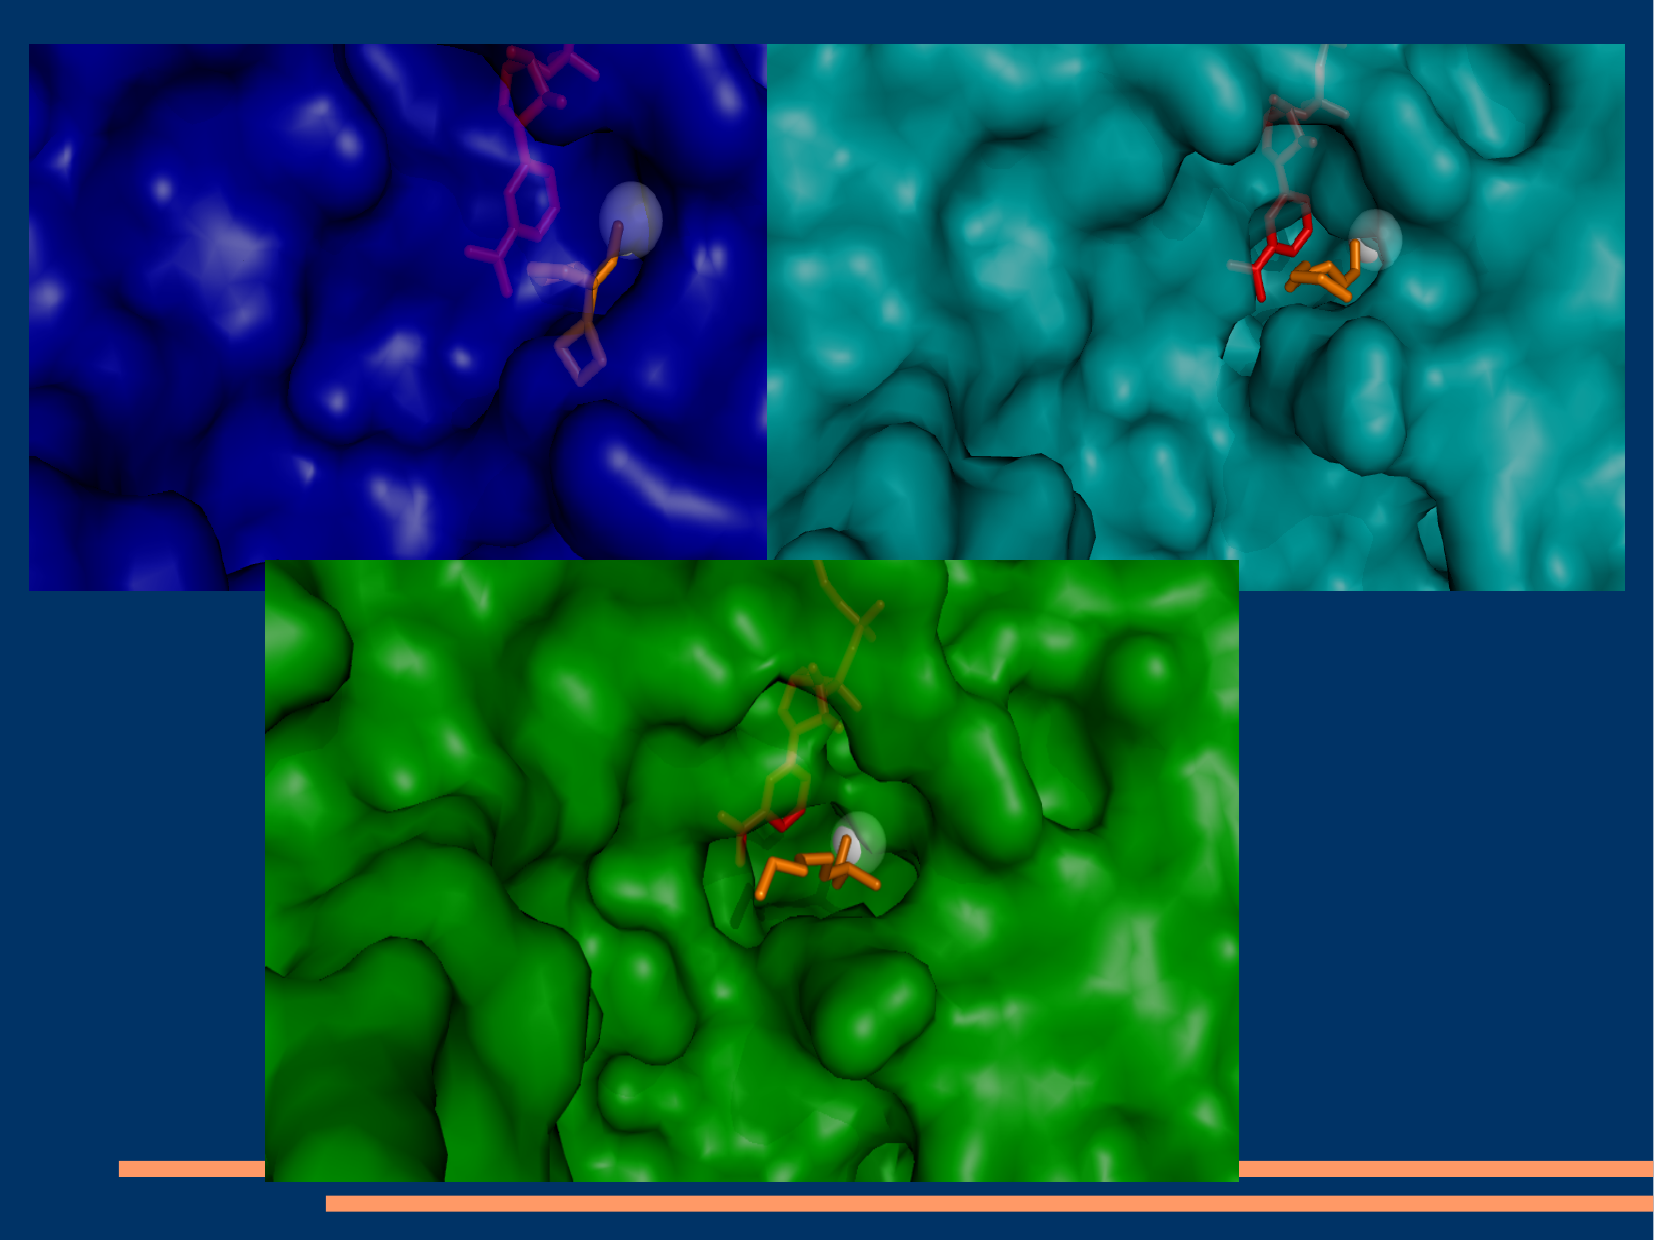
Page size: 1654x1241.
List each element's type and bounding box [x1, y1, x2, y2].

picture [29, 44, 1625, 1182]
